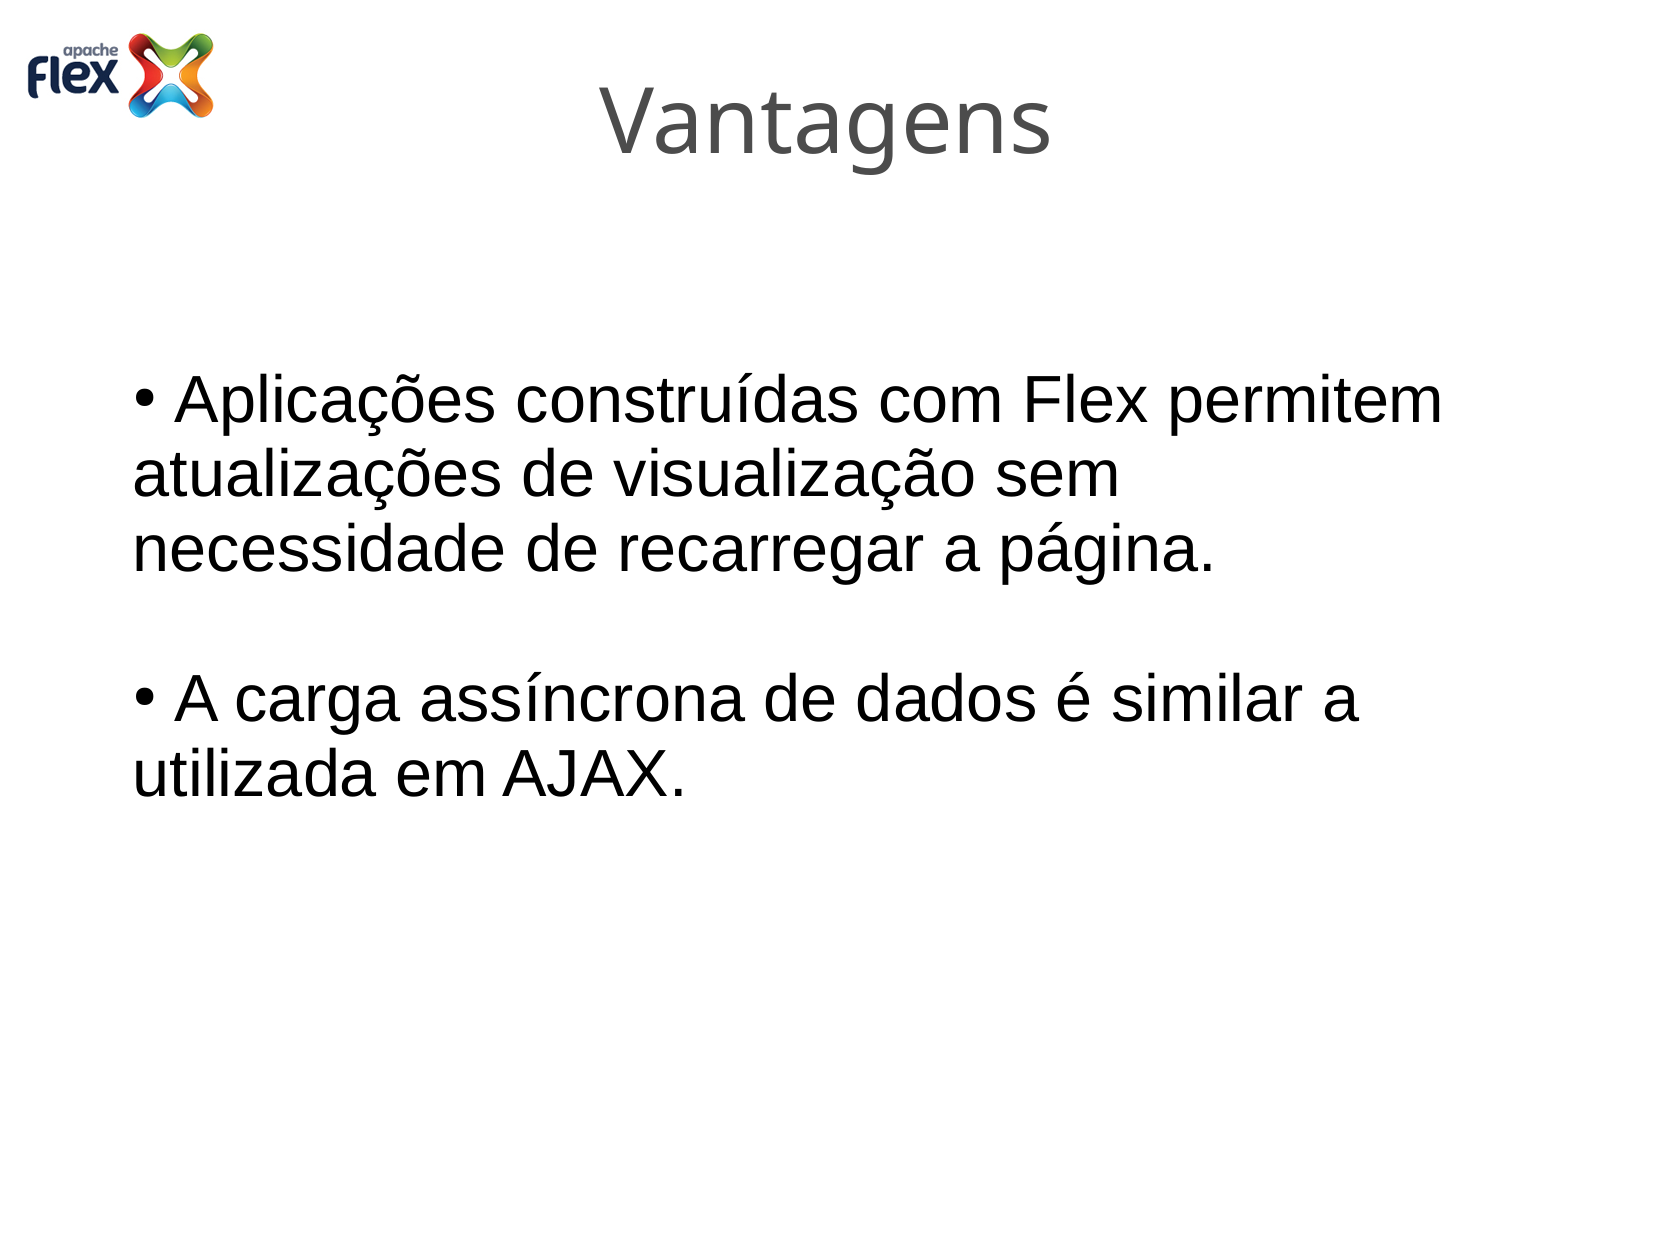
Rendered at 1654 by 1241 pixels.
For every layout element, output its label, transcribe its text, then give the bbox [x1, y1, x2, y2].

picture [25, 25, 82, 125]
text_box Aplicações construídas com Flex permitem atualizações de visualização sem necessidade de recarregar a página. A carga assíncrona de dados é similar a utilizada em AJAX. [118, 354, 1506, 968]
title Vantagens [82, 0, 1571, 284]
